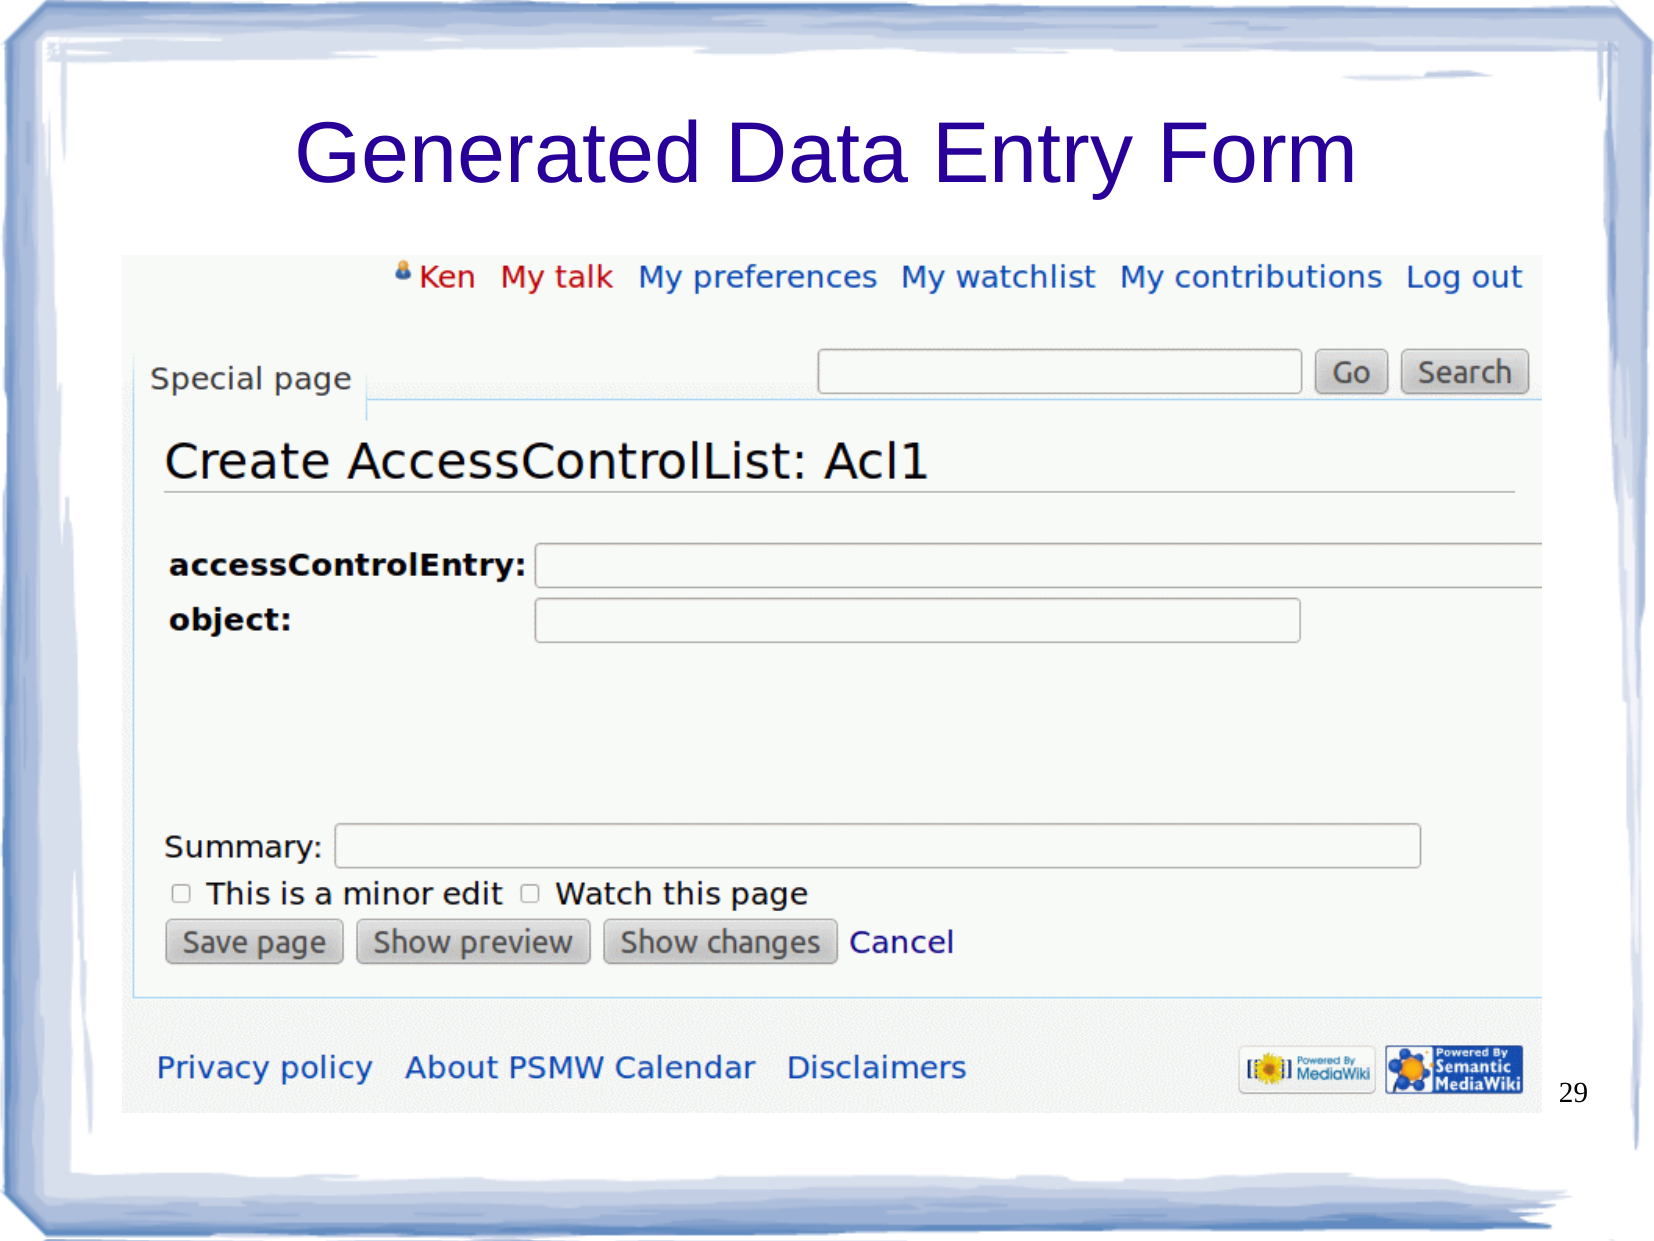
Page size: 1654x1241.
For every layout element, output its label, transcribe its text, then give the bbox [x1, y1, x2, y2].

picture [0, 0, 1654, 1241]
title Generated Data Entry Form [82, 49, 1571, 257]
